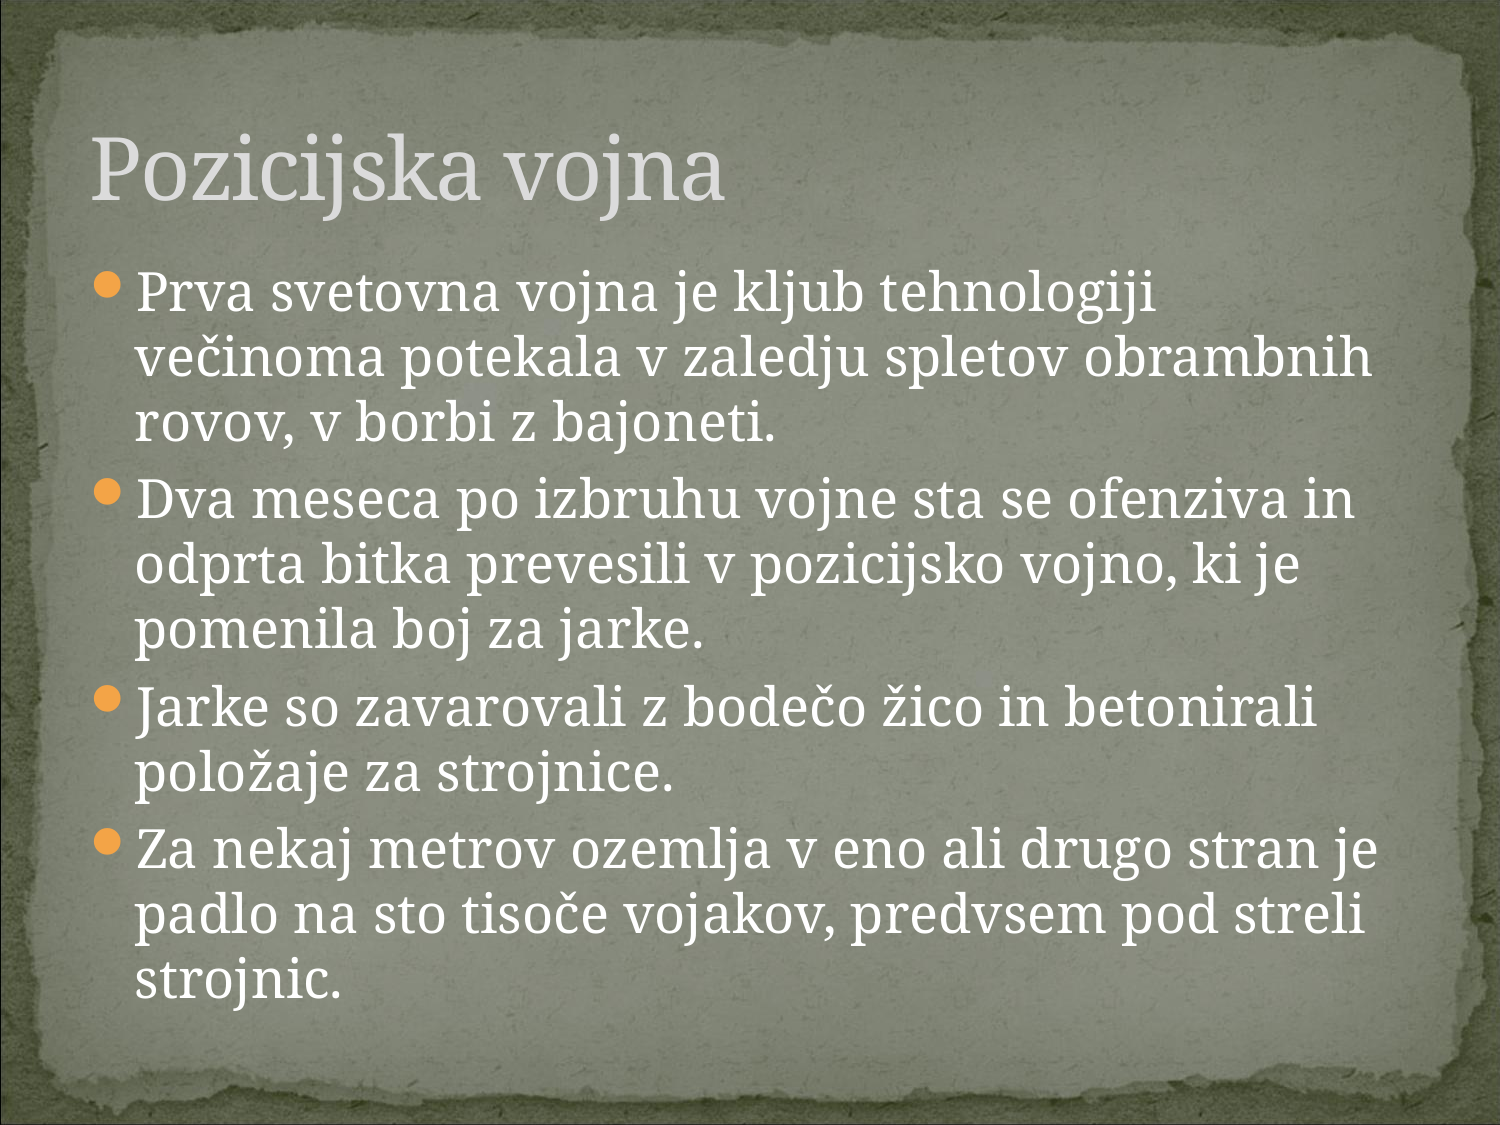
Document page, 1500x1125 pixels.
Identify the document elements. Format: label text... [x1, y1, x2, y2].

list Prva svetovna vojna je kljub tehnologiji večinoma potekala v zaledju spletov obrambnih rovov, v borbi z bajoneti. Dva meseca po izbruhu vojne sta se ofenziva in odprta bitka prevesili v pozicijsko vojno, ki je pomenila boj za jarke. Jarke so zavarovali z bodečo žico in betonirali položaje za strojnice. Za nekaj metrov ozemlja v eno ali drugo stran je padlo na sto tisoče vojakov, predvsem pod streli strojnic. [75, 249, 1425, 1000]
picture [0, 0, 1500, 1125]
title Pozicijska vojna [75, 24, 1425, 225]
